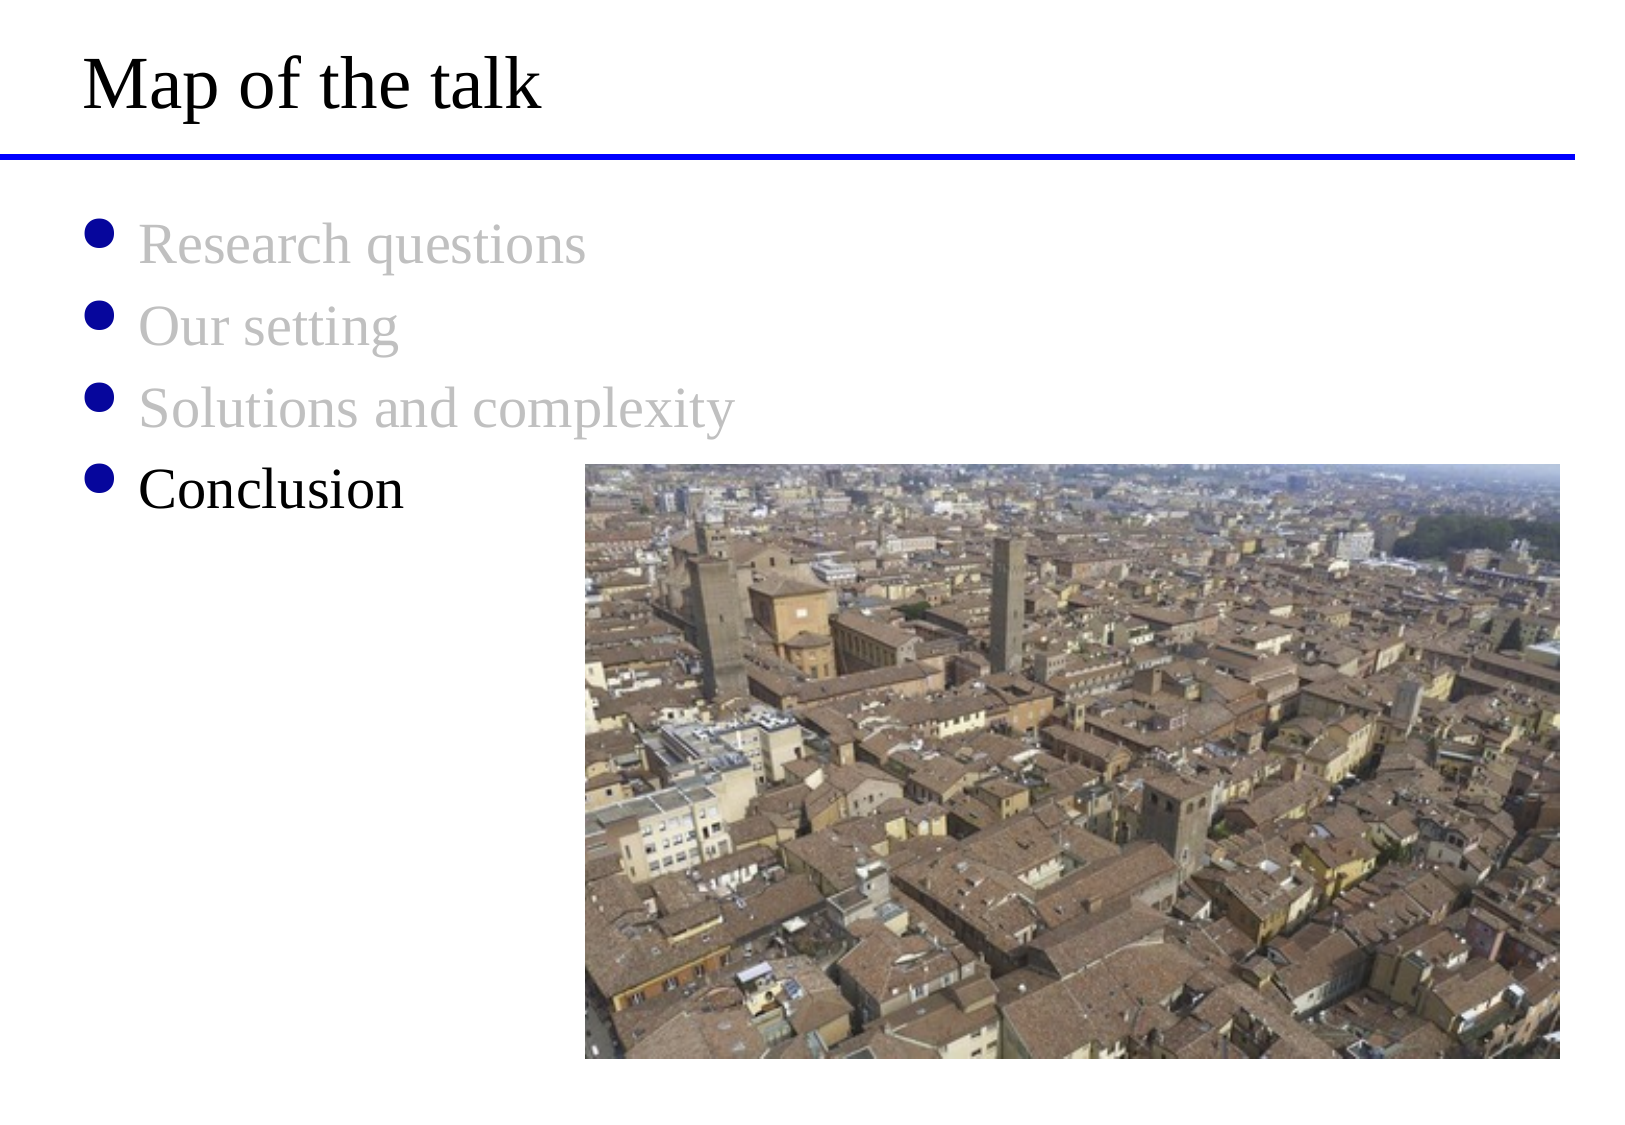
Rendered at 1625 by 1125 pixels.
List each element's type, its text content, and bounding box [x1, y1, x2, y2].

title Map of the talk [67, 27, 1544, 131]
list Research questions Our setting Solutions and complexity Conclusion [67, 198, 1546, 1061]
picture [585, 464, 1560, 1059]
